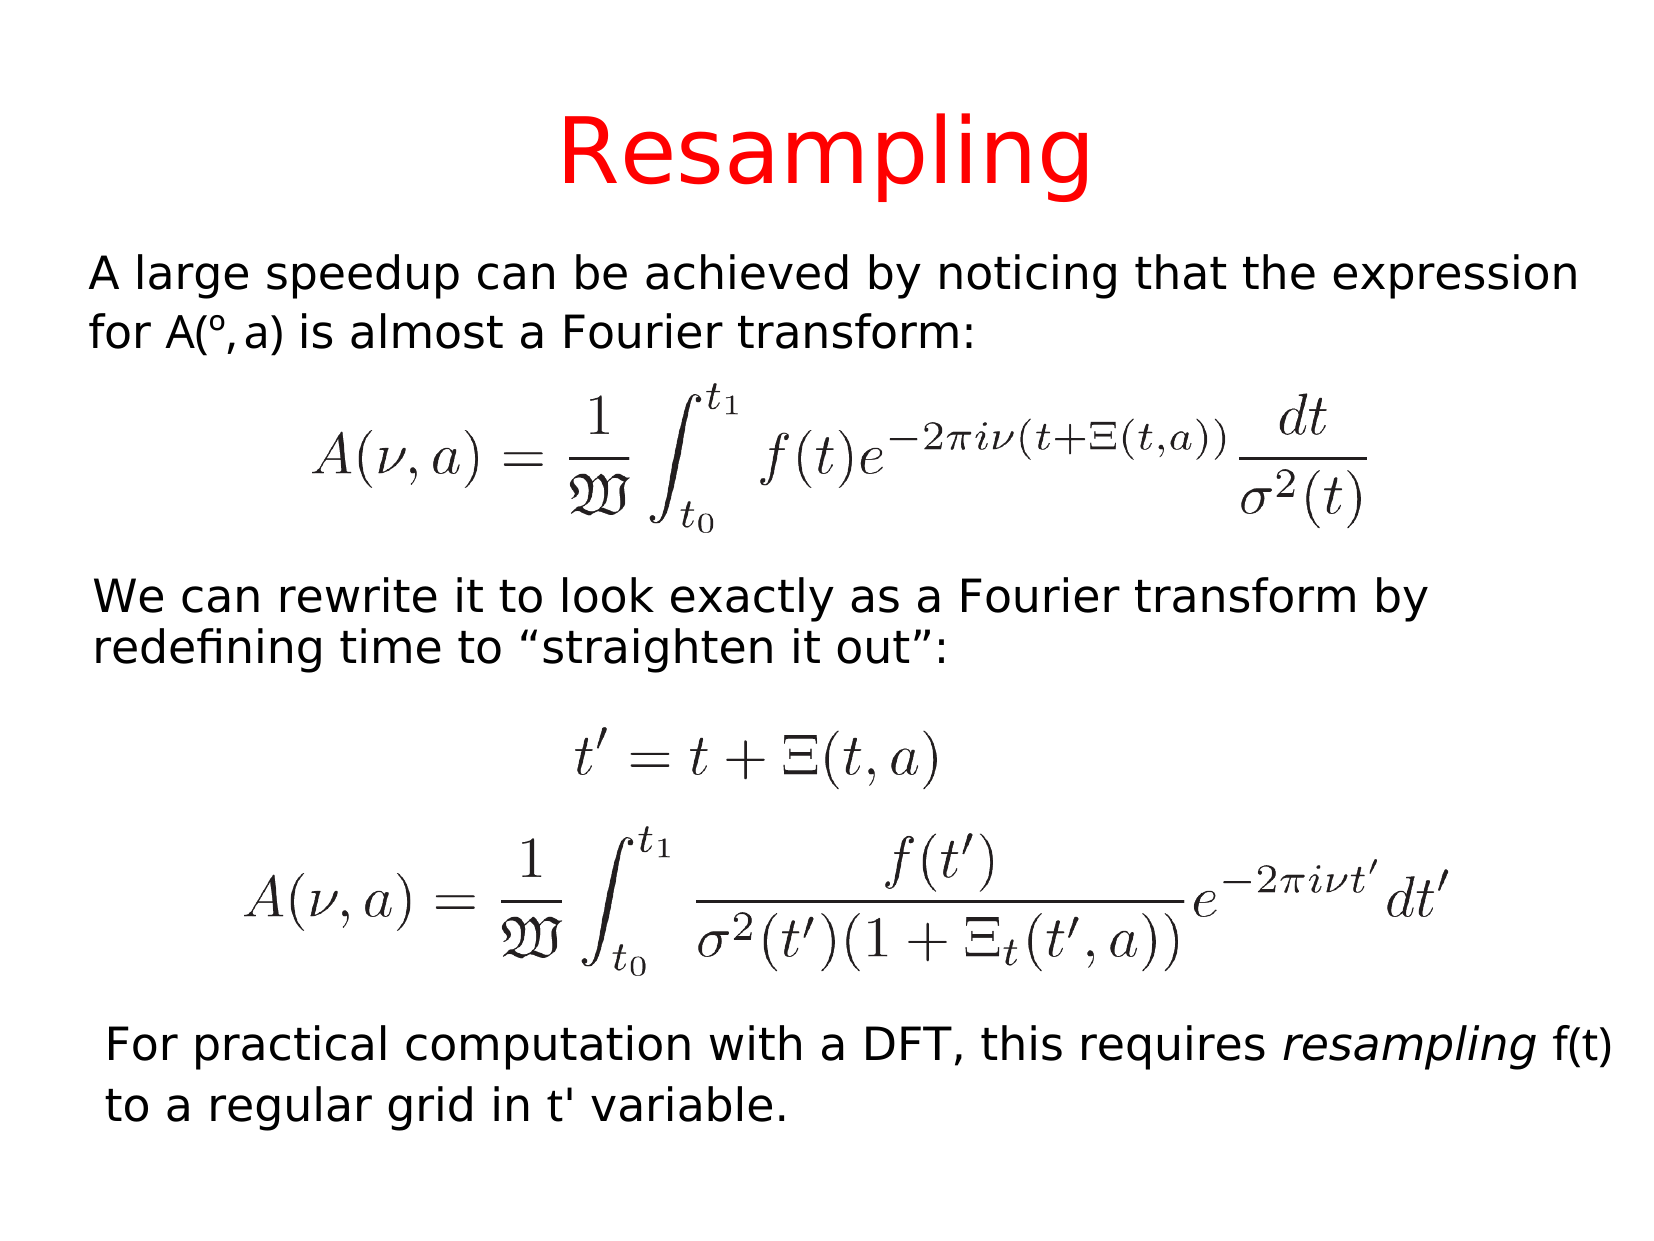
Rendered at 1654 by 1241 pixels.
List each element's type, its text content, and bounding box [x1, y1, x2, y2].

text_box A large speedup can be achieved by noticing that the expression for A(º, a) is almost a Fourier transform: [73, 240, 1607, 362]
text_box For practical computation with a DFT, this requires resampling f(t) to a regular grid in t' variable. [89, 1004, 1638, 1126]
picture [569, 723, 949, 794]
picture [237, 819, 1463, 983]
text_box We can rewrite it to look exactly as a Fourier transform by redefining time to “straighten it out”: [77, 563, 1491, 684]
picture [305, 376, 1373, 540]
title Resampling [82, 49, 1571, 240]
